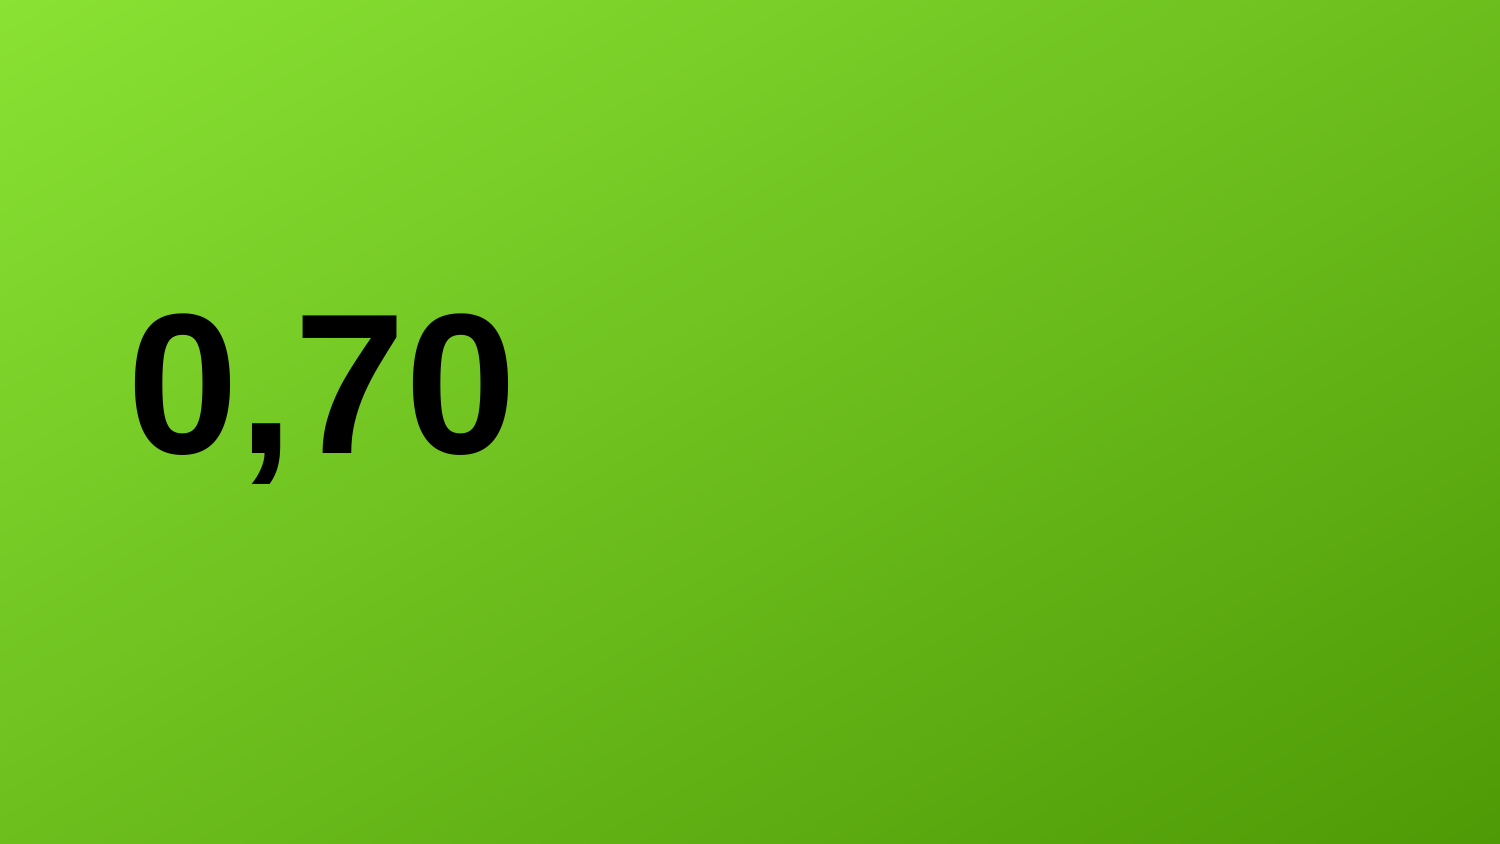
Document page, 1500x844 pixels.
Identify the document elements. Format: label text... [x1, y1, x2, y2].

title 0,70 [112, 318, 1388, 509]
